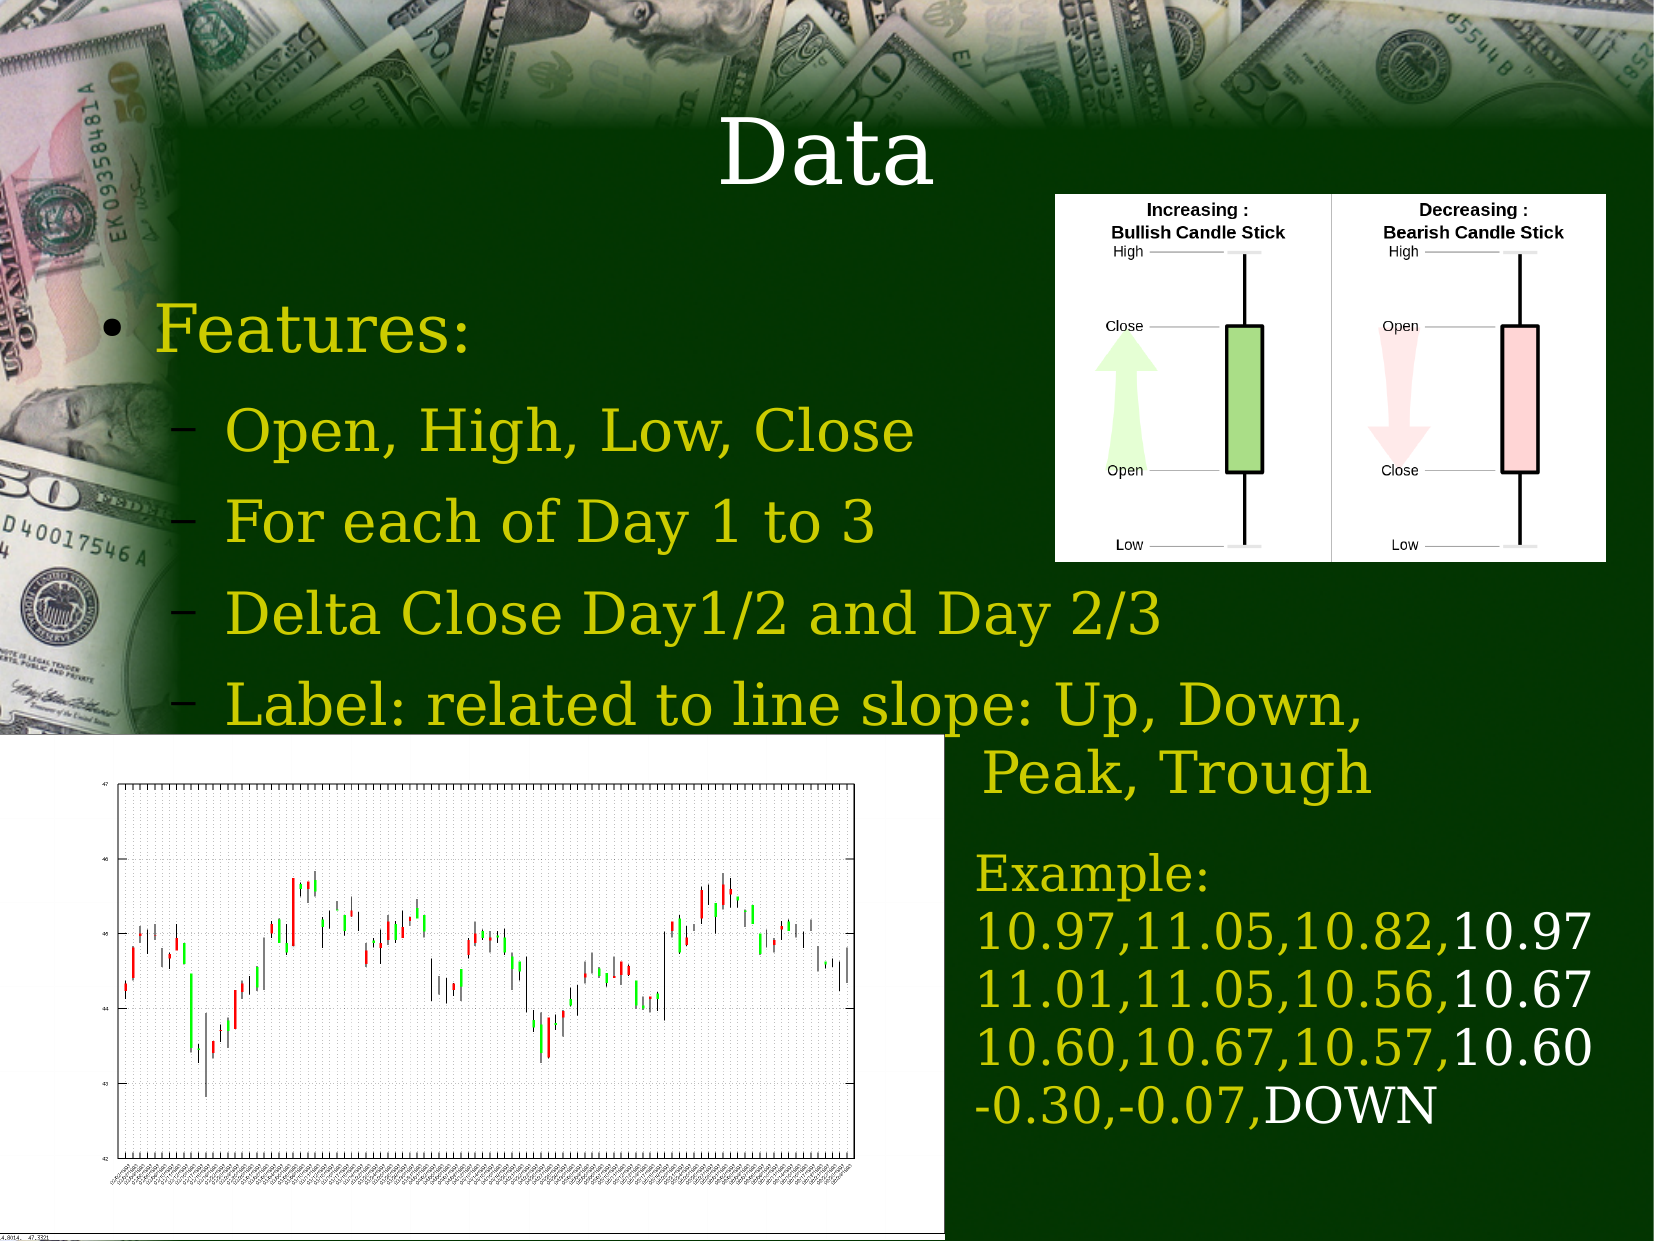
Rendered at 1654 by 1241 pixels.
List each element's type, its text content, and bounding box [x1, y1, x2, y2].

text_box Example: 10.97,11.05,10.82,10.97 11.01,11.05,10.56,10.67 10.60,10.67,10.57,10.60 -0.30,-0.07,DOWN [960, 837, 1643, 1156]
title Data [82, 49, 1571, 257]
list Features: Open, High, Low, Close For each of Day 1 to 3 Delta Close Day1/2 and Day 2/3 Label: related to line slope: Up, Down, Peak, Trough [82, 290, 1571, 1010]
picture [0, 0, 1654, 1241]
